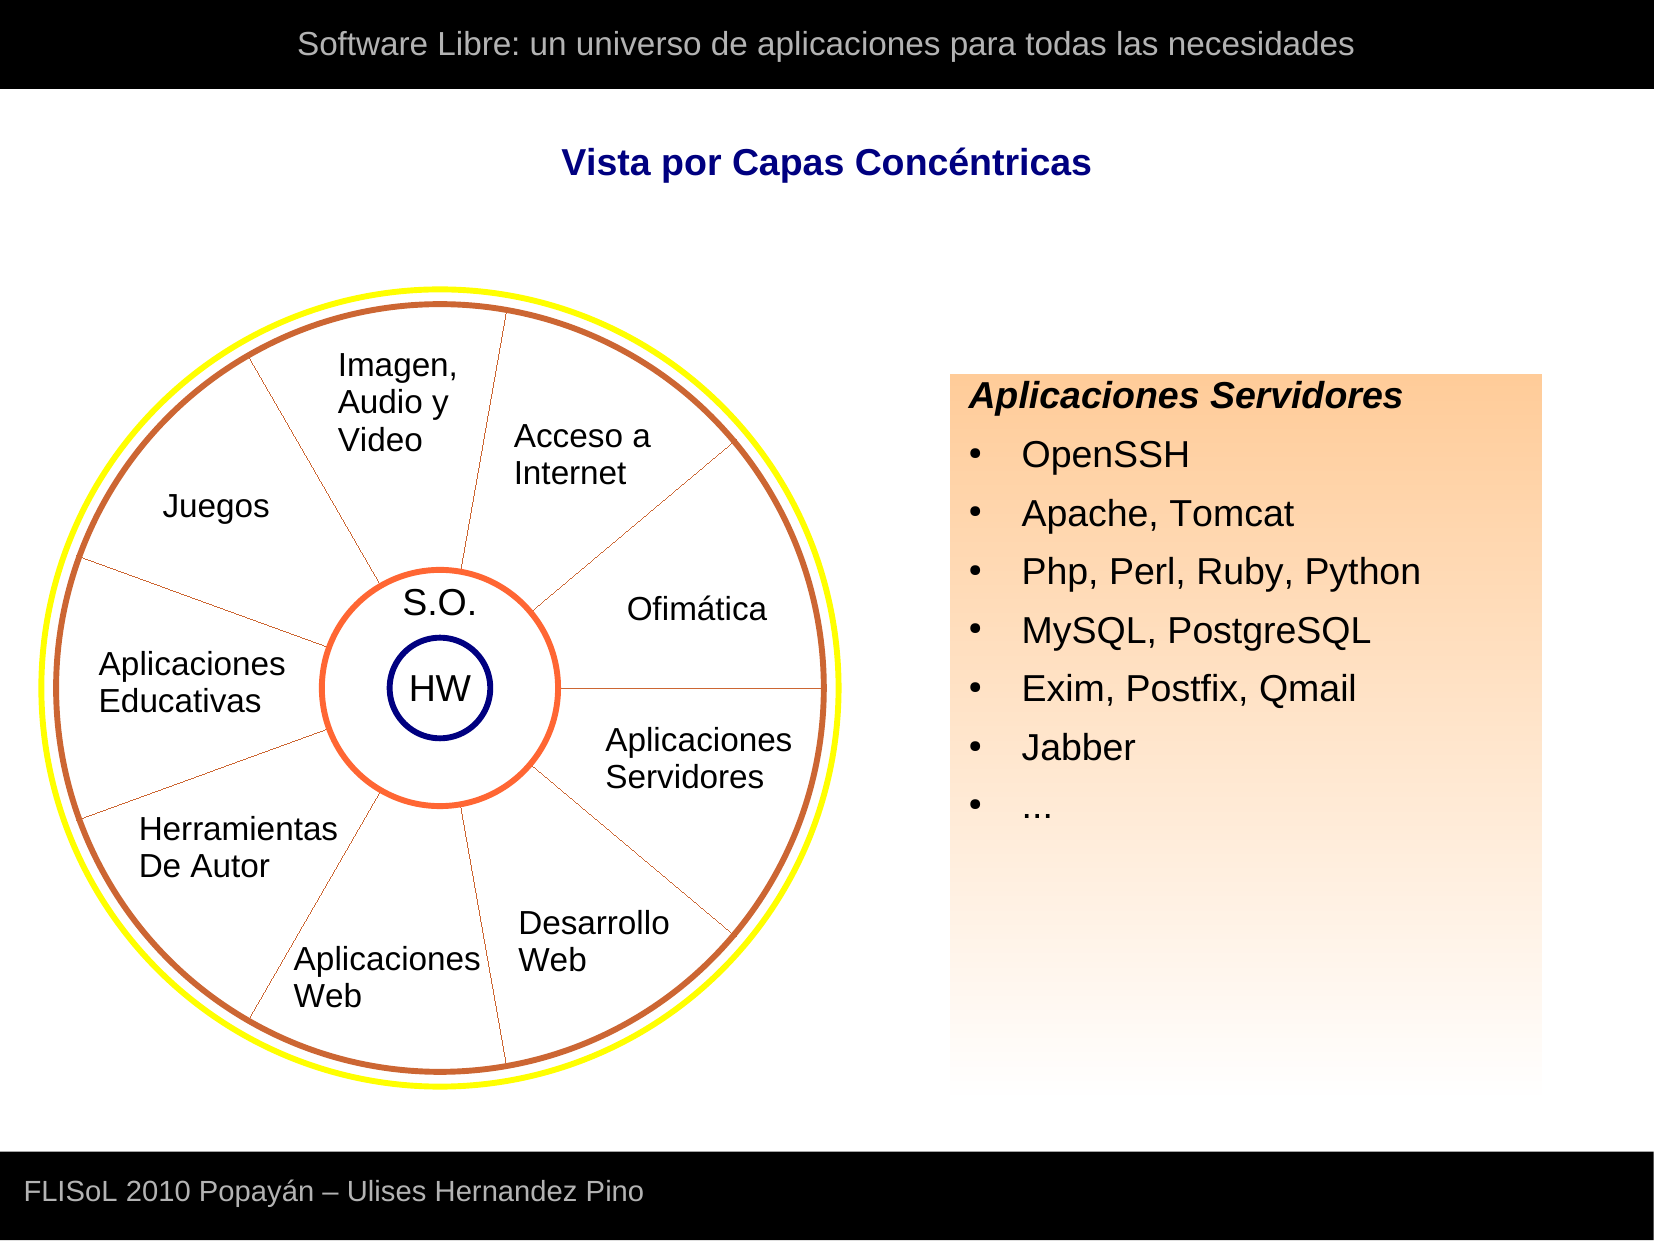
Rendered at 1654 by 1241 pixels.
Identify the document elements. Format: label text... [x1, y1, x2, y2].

list Aplicaciones Servidores OpenSSH Apache, Tomcat Php, Perl, Ruby, Python MySQL, PostgreSQL Exim, Postfix, Qmail Jabber ... [950, 374, 1542, 1096]
text_box Desarrollo Web [503, 897, 686, 987]
text_box Ofimática [612, 582, 783, 635]
text_box Imagen, Audio y Video [323, 339, 474, 493]
title Vista por Capas Concéntricas [82, 125, 1571, 200]
text_box Juegos [147, 479, 285, 532]
text_box Aplicaciones Servidores [590, 714, 808, 804]
text_box Aplicaciones Educativas [84, 637, 302, 727]
text_box S.O. [321, 569, 559, 807]
text_box Aplicaciones Web [278, 933, 497, 1022]
text_box Acceso a Internet [499, 409, 666, 499]
text_box Herramientas De Autor [124, 803, 354, 893]
text_box HW [389, 637, 491, 739]
